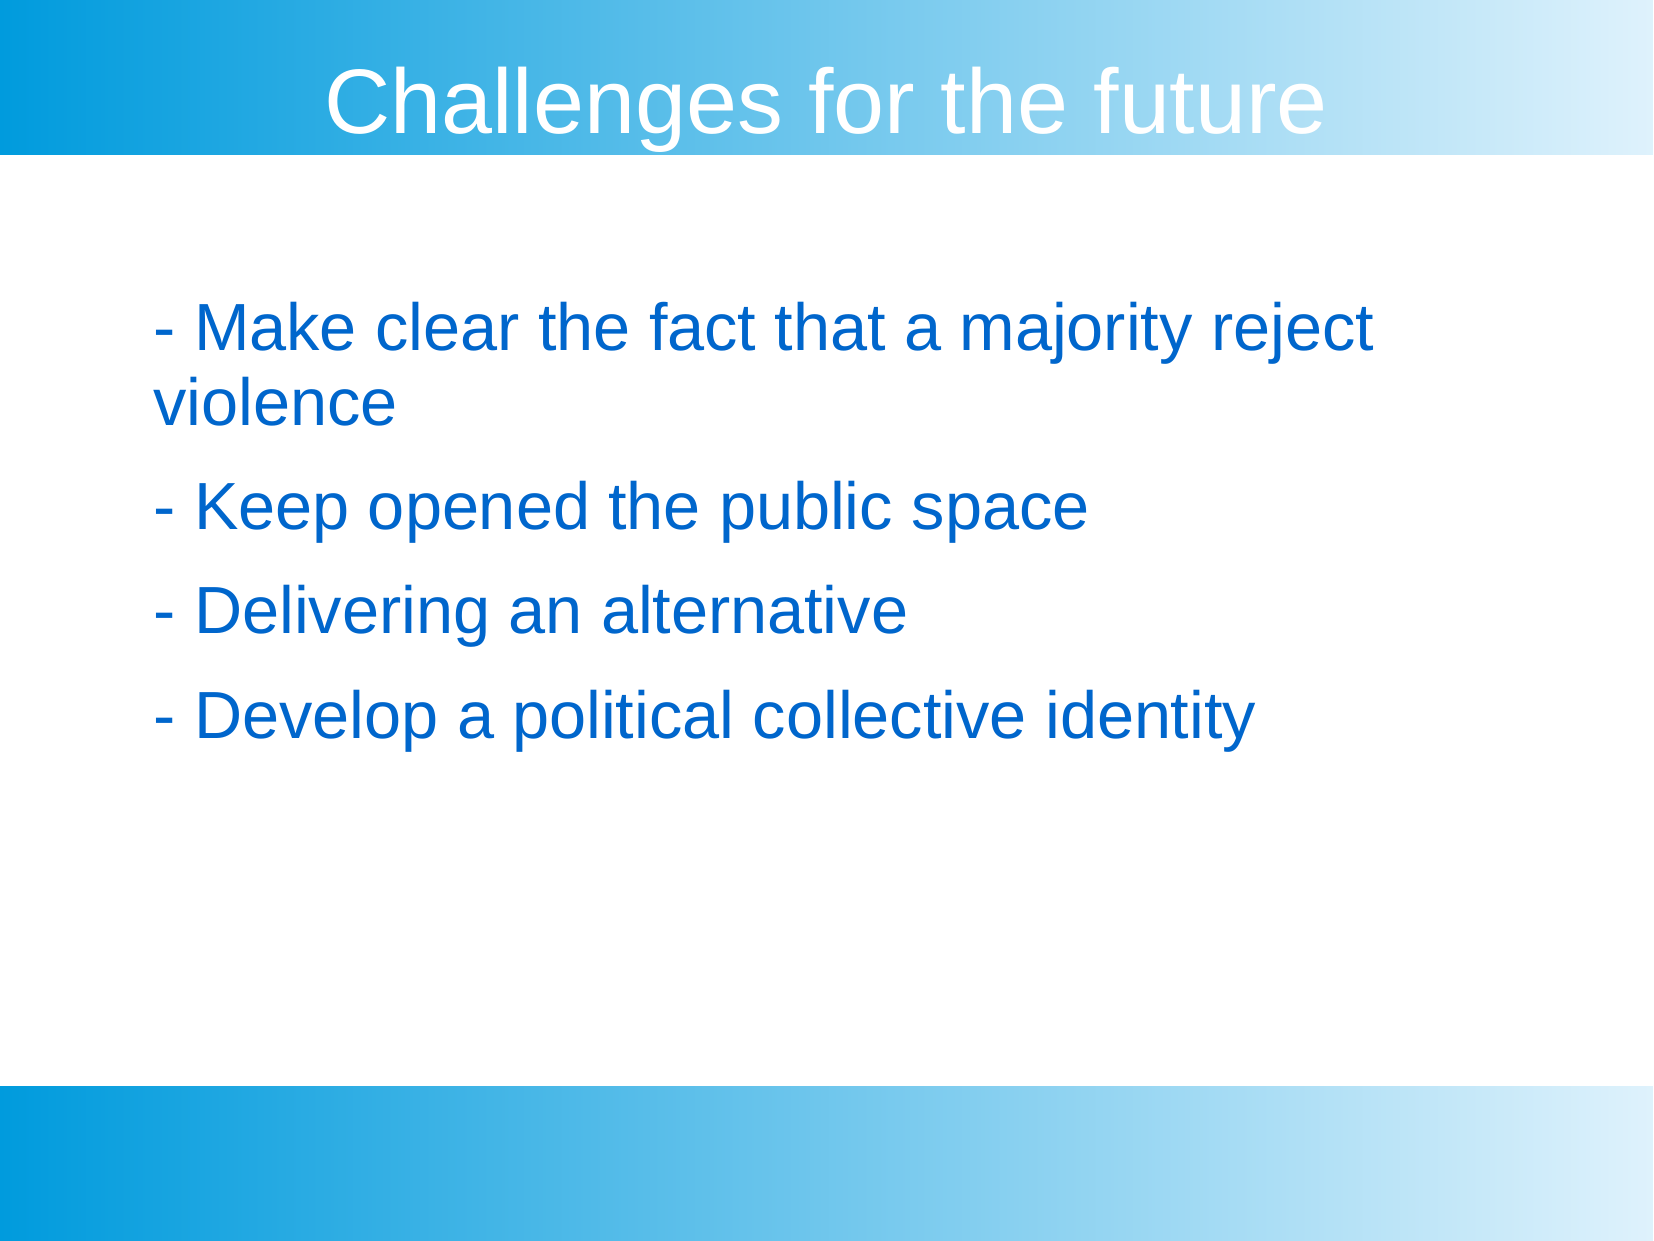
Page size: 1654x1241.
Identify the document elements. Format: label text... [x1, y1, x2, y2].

title Challenges for the future [82, 49, 1571, 155]
list - Make clear the fact that a majority reject violence - Keep opened the public space - Delivering an alternative - Develop a political collective identity [82, 290, 1571, 1010]
